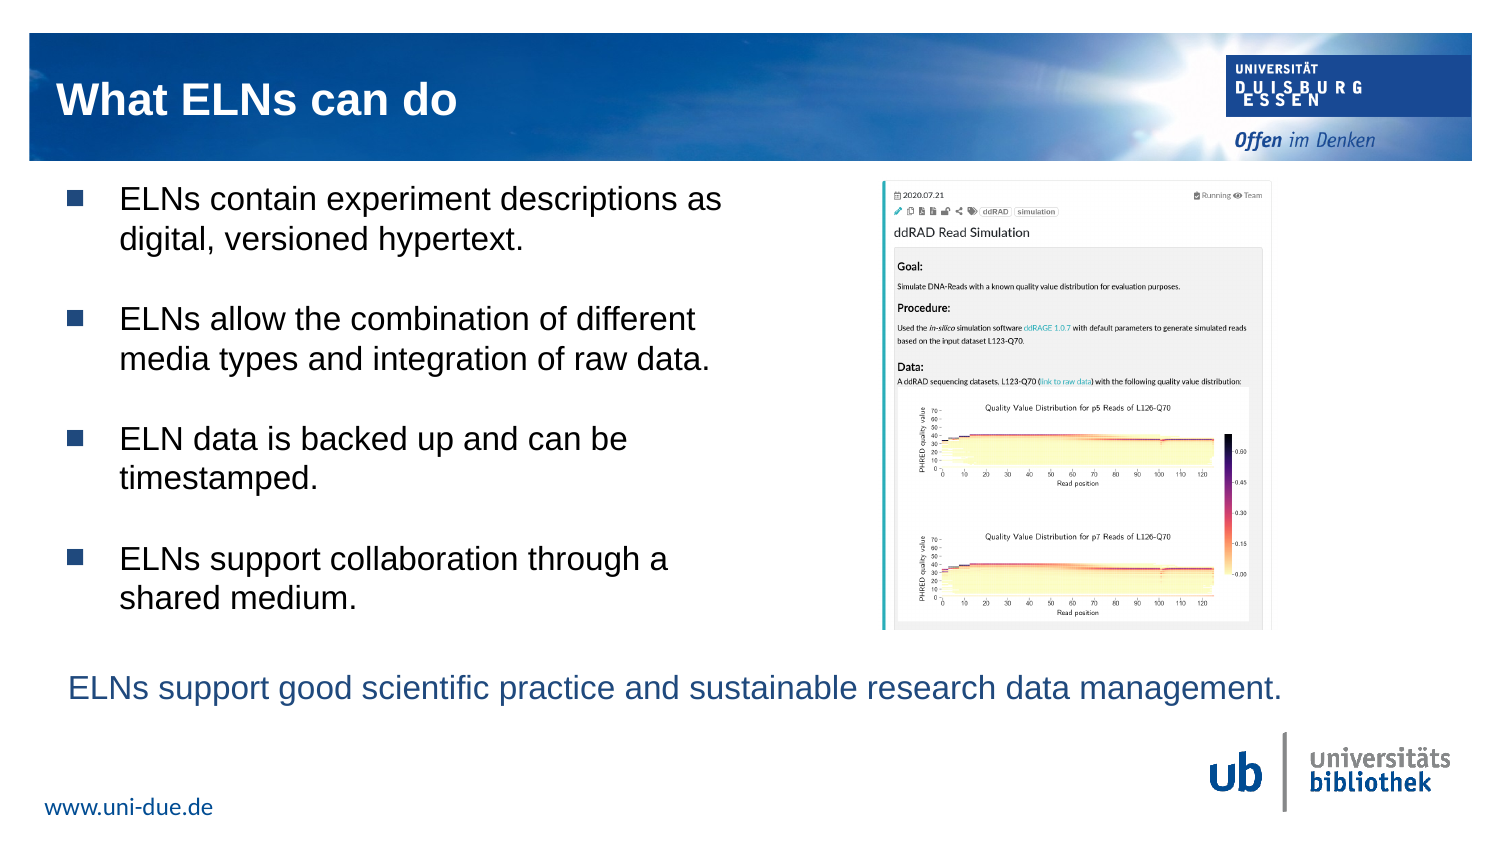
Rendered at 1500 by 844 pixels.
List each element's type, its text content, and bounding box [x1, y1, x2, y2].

text_box ELNs contain experiment descriptions as digital, versioned hypertext. ELNs allow the combination of different media types and integration of raw data. ELN data is backed up and can be timestamped. ELNs support collaboration through a shared medium. [29, 177, 750, 627]
picture [878, 177, 1278, 630]
text_box What ELNs can do [26, 43, 1161, 150]
picture [1210, 732, 1450, 812]
text_box www.uni-due.de [29, 782, 263, 843]
text_box ELNs support good scientific practice and sustainable research data management. [52, 651, 1356, 758]
picture [29, 33, 1471, 161]
